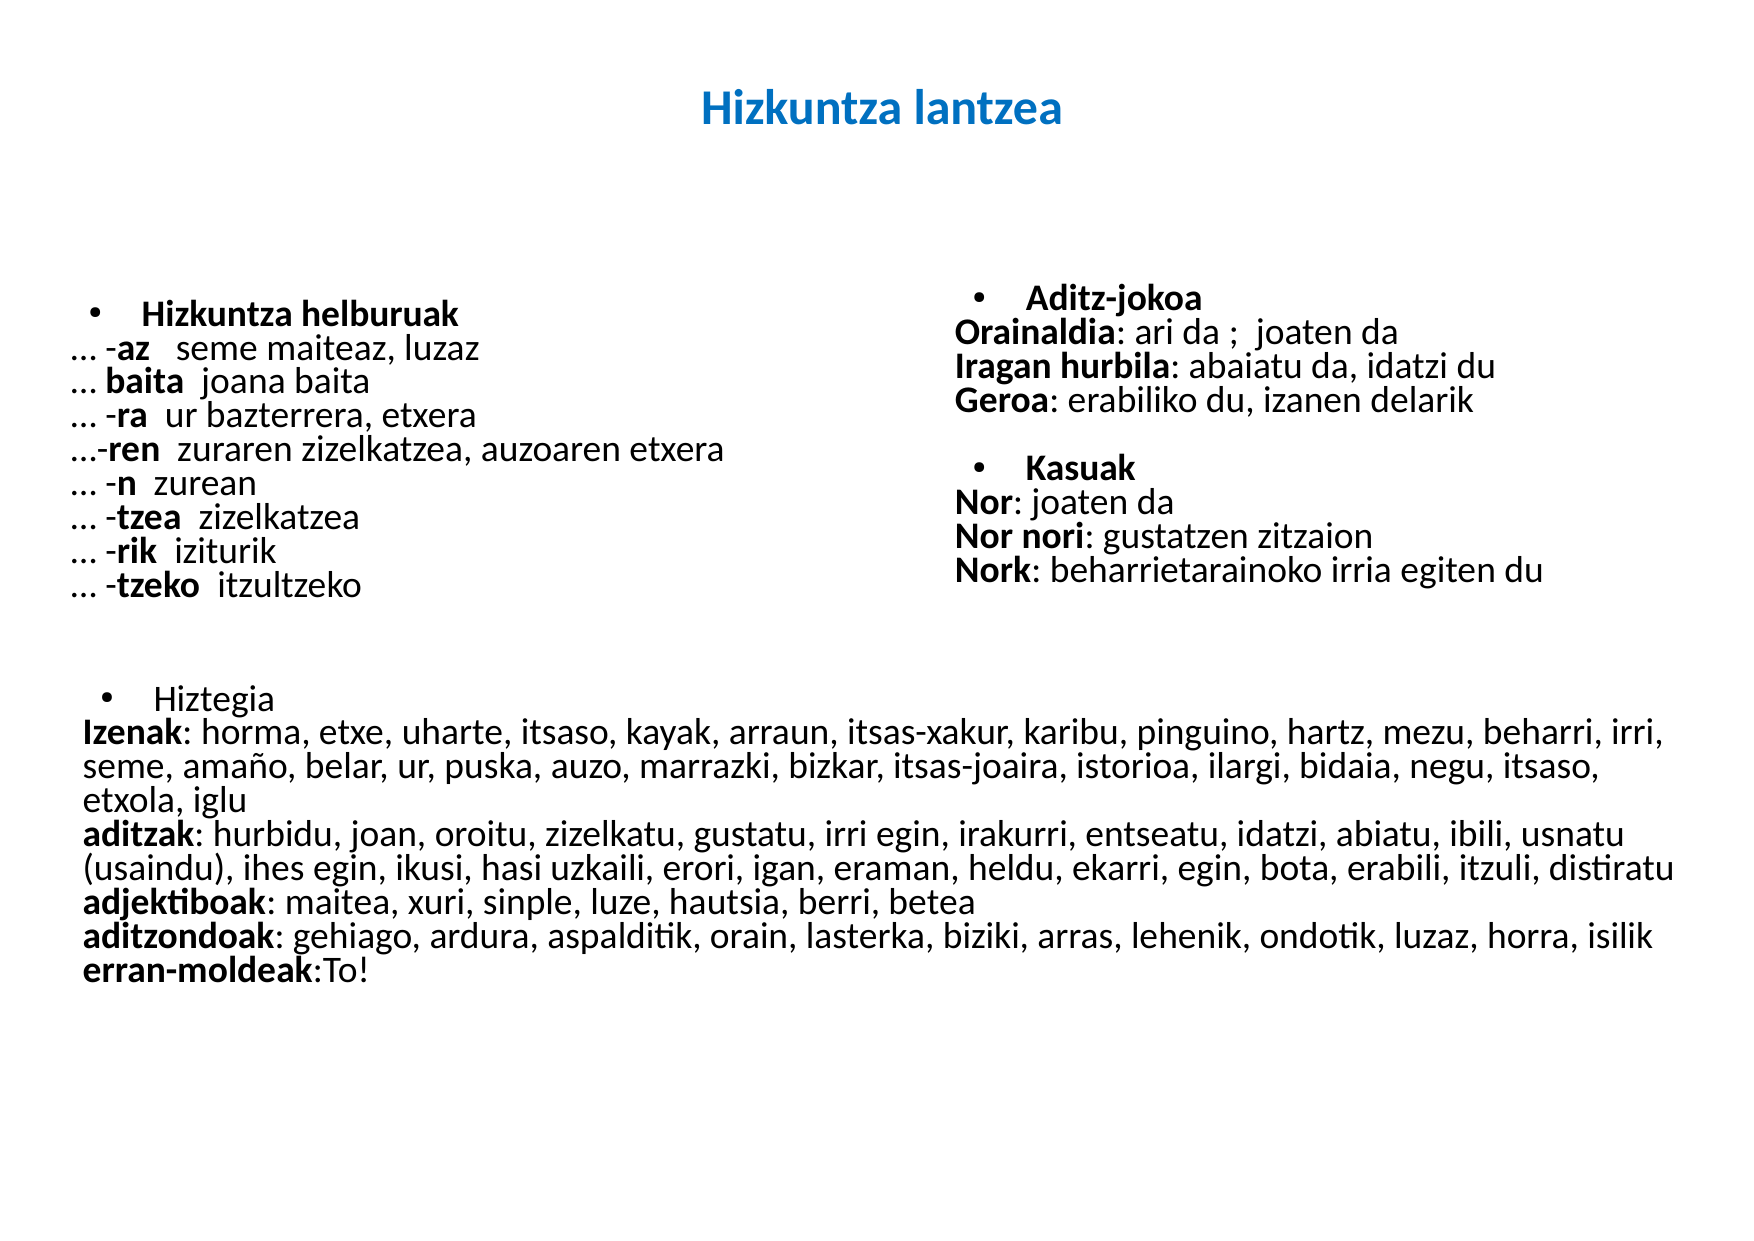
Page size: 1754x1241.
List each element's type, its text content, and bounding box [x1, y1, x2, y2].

title Hizkuntza lantzea [145, 64, 1619, 160]
list Hizkuntza helburuak … -az seme maiteaz, luzaz … baita joana baita … -ra ur bazterrera, etxera …-ren zuraren zizelkatzea, auzoaren etxera … -n zurean … -tzea zizelkatzea … -rik iziturik … -tzeko itzultzeko [70, 298, 922, 749]
list Aditz-jokoa Orainaldia: ari da ; joaten da Iragan hurbila: abaiatu da, idatzi du Geroa: erabiliko du, izanen delarik Kasuak Nor: joaten da Nor nori: gustatzen zitzaion Nork: beharrietarainoko irria egiten du [954, 283, 1754, 650]
list Hiztegia Izenak: horma, etxe, uharte, itsaso, kayak, arraun, itsas-xakur, karibu, pinguino, hartz, mezu, beharri, irri, seme, amaño, belar, ur, puska, auzo, marrazki, bizkar, itsas-joaira, istorioa, ilargi, bidaia, negu, itsaso, etxola, iglu aditzak: hurbidu, joan, oroitu, zizelkatu, gustatu, irri egin, irakurri, entseatu, idatzi, abiatu, ibili, usnatu (usaindu), ihes egin, ikusi, hasi uzkaili, erori, igan, eraman, heldu, ekarri, egin, bota, erabili, itzuli, distiratu adjektiboak: maitea, xuri, sinple, luze, hautsia, berri, betea aditzondoak: gehiago, ardura, aspalditik, orain, lasterka, biziki, arras, lehenik, ondotik, luzaz, horra, isilik erran-moldeak:To! [82, 683, 1695, 1182]
